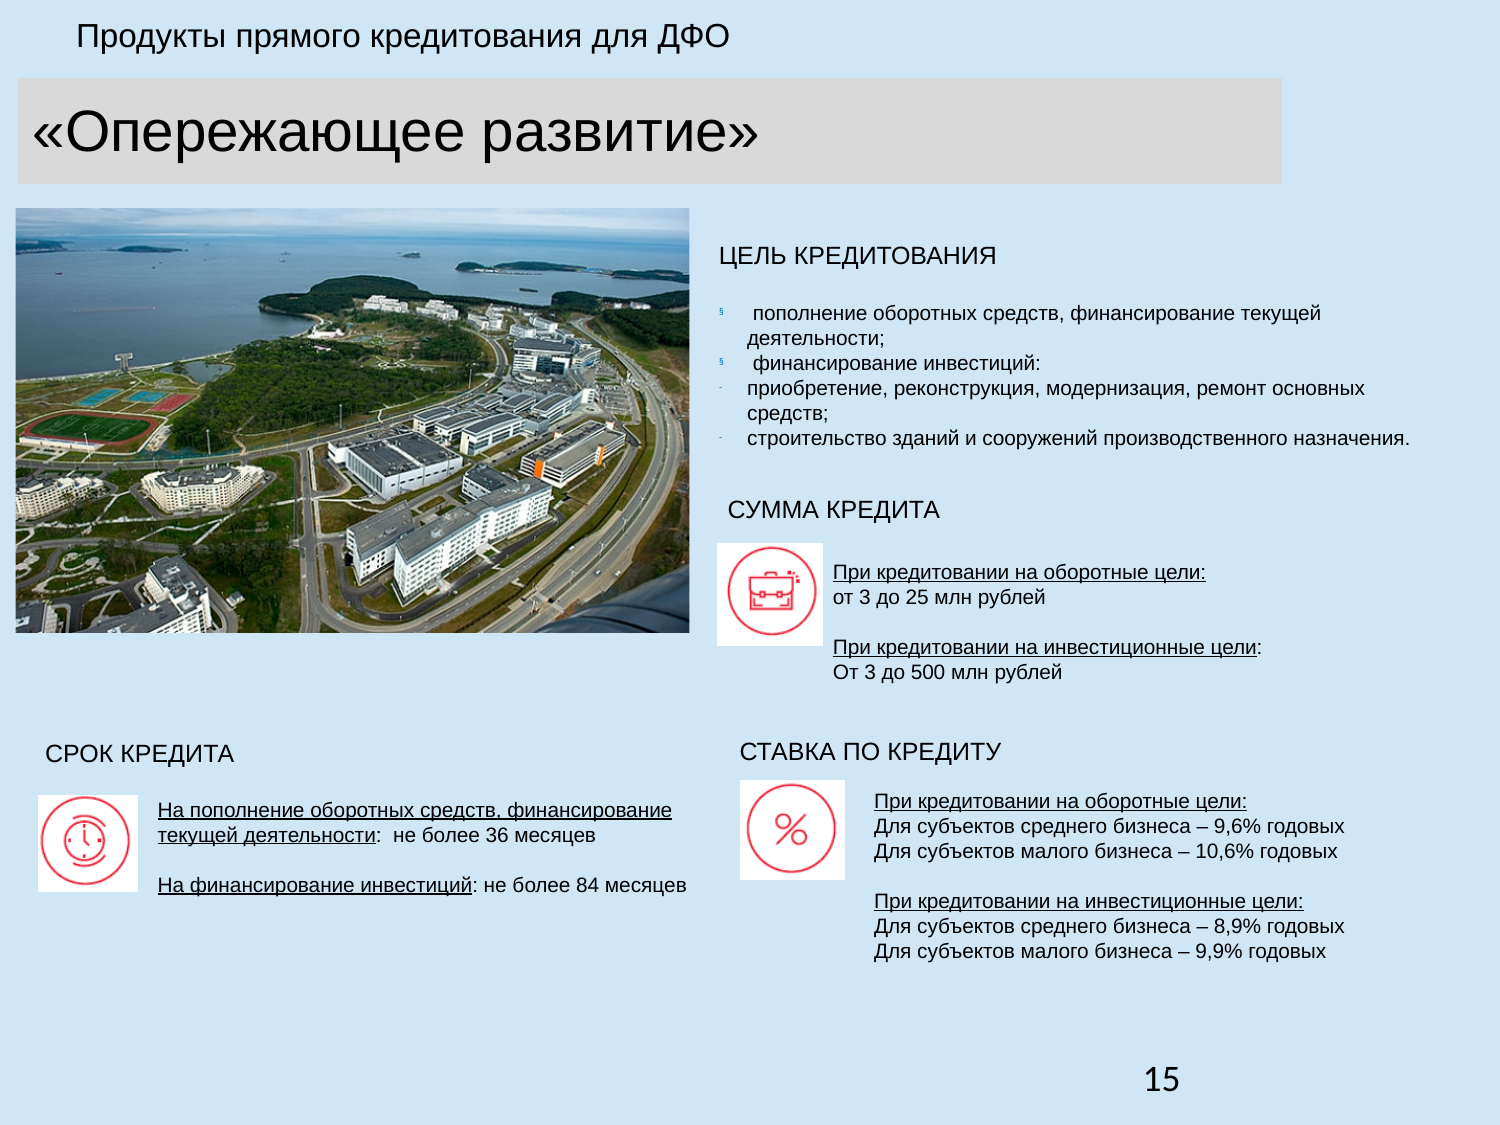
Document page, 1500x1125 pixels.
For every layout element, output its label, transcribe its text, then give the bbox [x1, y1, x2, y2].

text_box На пополнение оборотных средств, финансирование текущей деятельности: не более 36 месяцев На финансирование инвестиций: не более 84 месяцев [143, 788, 771, 904]
table_header «Опережающее развитие» [18, 78, 1282, 184]
text_box СУММА КРЕДИТА [712, 486, 956, 532]
slide_number <номер> [1128, 1046, 1478, 1107]
picture [15, 208, 690, 633]
picture [740, 780, 845, 880]
text_box СРОК КРЕДИТА [30, 729, 250, 775]
text_box ЦЕЛЬ КРЕДИТОВАНИЯ пополнение оборотных средств, финансирование текущей деятельности; финансирование инвестиций: приобретение, реконструкция, модернизация, ремонт основных средств; строительство зданий и сооружений производственного назначения. [704, 232, 1447, 507]
title Продукты прямого кредитования для ДФО [61, 7, 1115, 78]
text_box СТАВКА ПО КРЕДИТУ [724, 727, 1017, 773]
picture [717, 543, 823, 646]
text_box При кредитовании на оборотные цели: от 3 до 25 млн рублей При кредитовании на инвестиционные цели: От 3 до 500 млн рублей [818, 551, 1341, 691]
text_box При кредитовании на оборотные цели: Для субъектов среднего бизнеса – 9,6% годовых Для субъектов малого бизнеса – 10,6% годовых При кредитовании на инвестиционные цели: Для субъектов среднего бизнеса – 8,9% годовых Для субъектов малого бизнеса – 9,9% годовых [859, 780, 1360, 996]
picture [38, 795, 138, 892]
